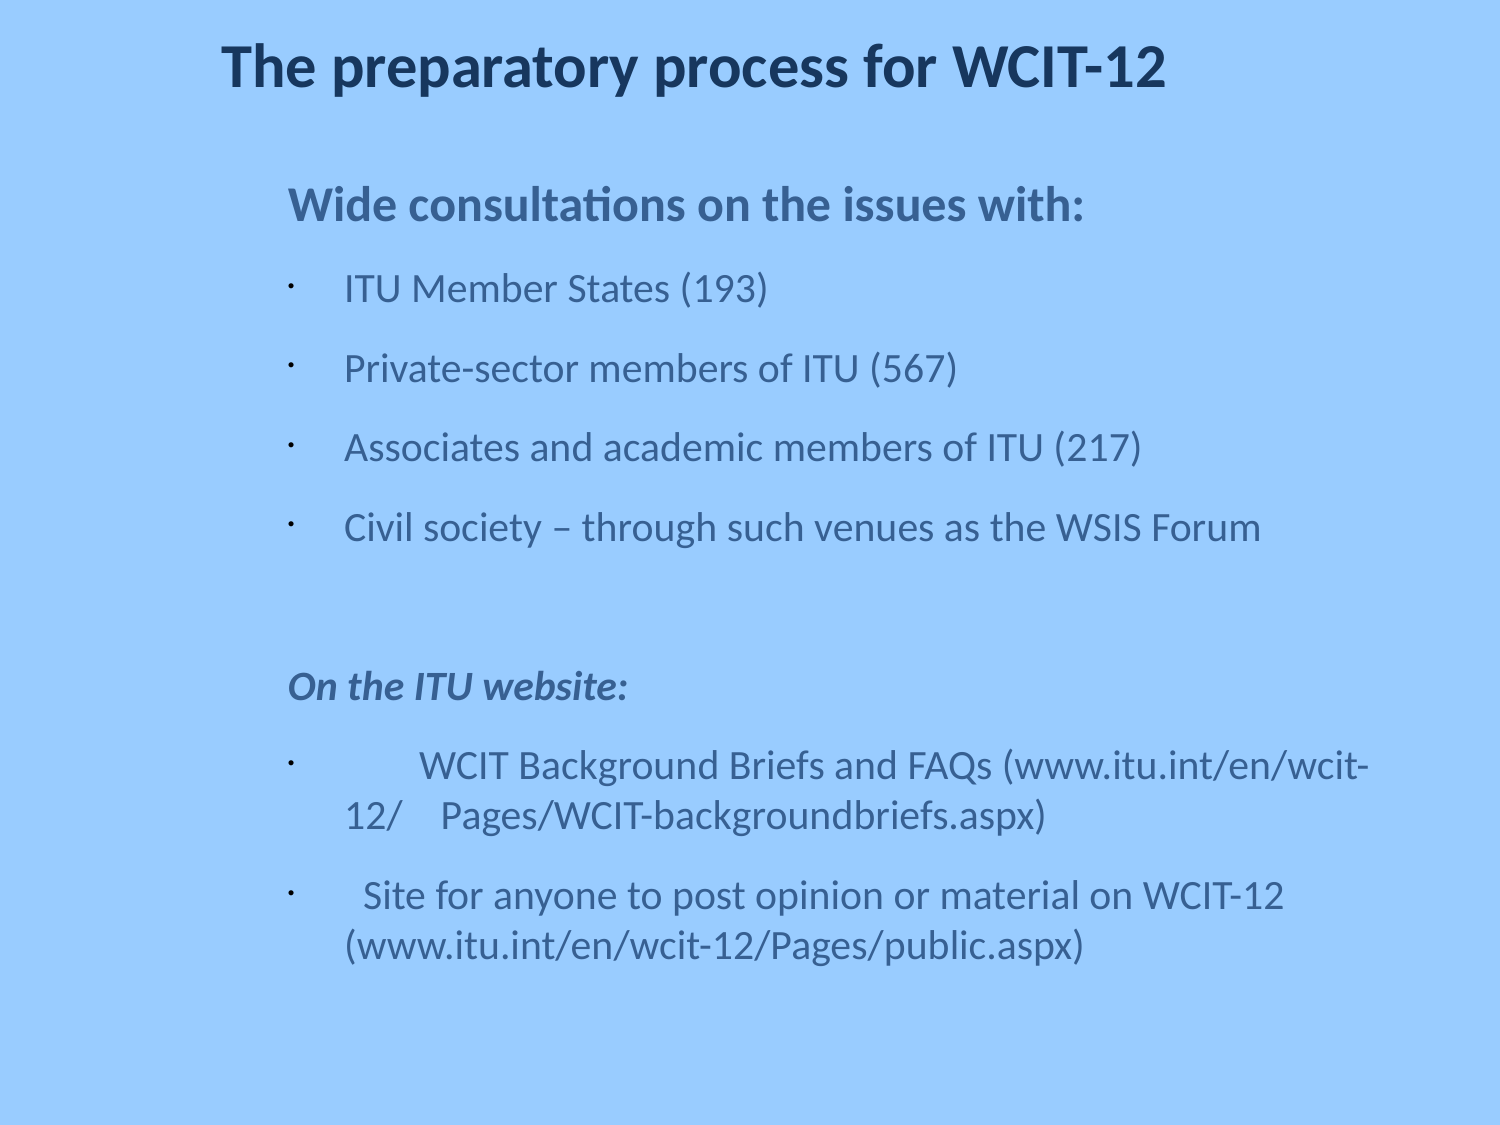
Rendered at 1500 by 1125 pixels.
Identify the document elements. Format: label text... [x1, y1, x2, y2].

list Wide consultations on the issues with: ITU Member States (193) Private-sector members of ITU (567) Associates and academic members of ITU (217) Civil society – through such venues as the WSIS Forum On the ITU website: WCIT Background Briefs and FAQs (www.itu.int/en/wcit-12/ Pages/WCIT-backgroundbriefs.aspx) Site for anyone to post opinion or material on WCIT-12 (www.itu.int/en/wcit-12/Pages/public.aspx) [272, 156, 1425, 1005]
text_box The preparatory process for WCIT-12 [206, 9, 1484, 109]
